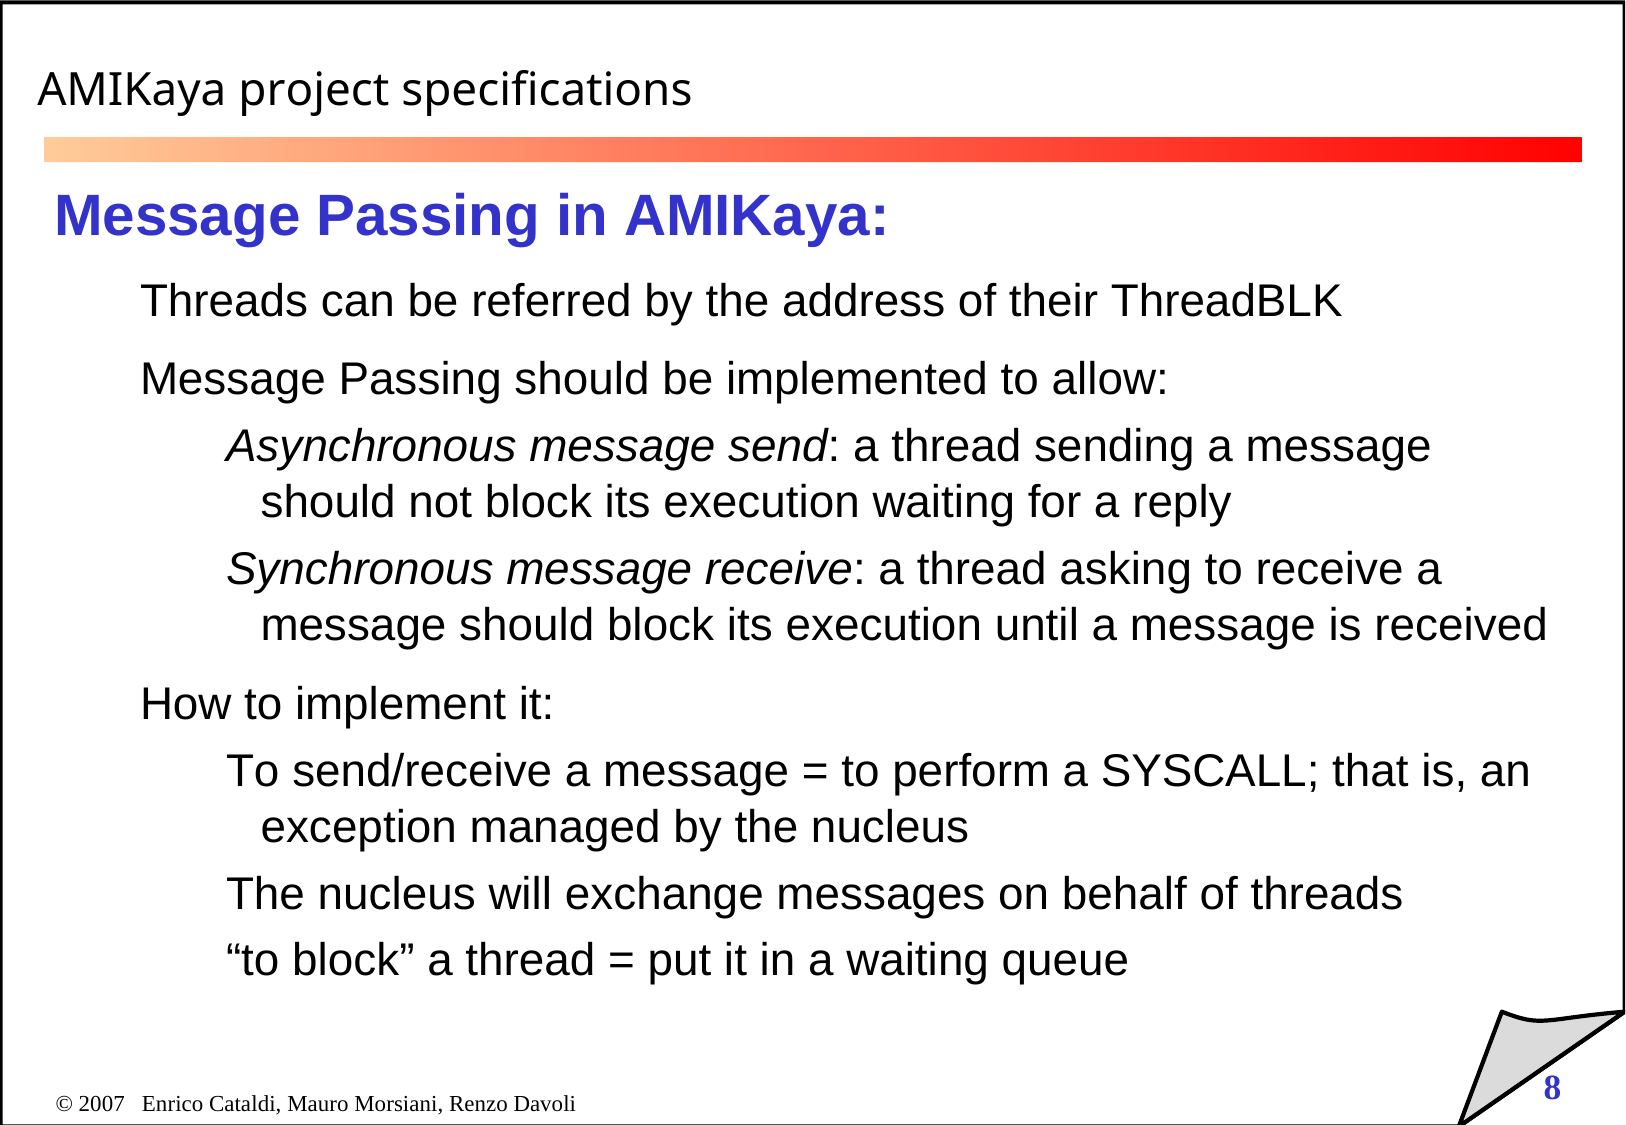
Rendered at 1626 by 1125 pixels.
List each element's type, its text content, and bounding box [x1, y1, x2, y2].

title AMIKaya project specifications [37, 44, 1587, 131]
list Message Passing in AMIKaya: Threads can be referred by the address of their ThreadBLK Message Passing should be implemented to allow: Asynchronous message send: a thread sending a message should not block its execution waiting for a reply Synchronous message receive: a thread asking to receive a message should block its execution until a message is received How to implement it: To send/receive a message = to perform a SYSCALL; that is, an exception managed by the nucleus The nucleus will exchange messages on behalf of threads “to block” a thread = put it in a waiting queue [54, 187, 1571, 1071]
